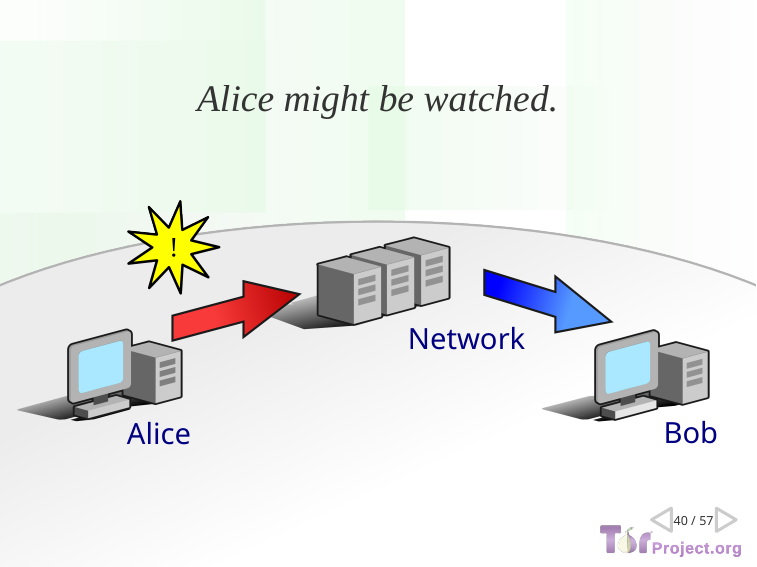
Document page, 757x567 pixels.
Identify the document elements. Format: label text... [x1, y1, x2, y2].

text_box Network [382, 310, 551, 361]
text_box Bob [634, 404, 748, 455]
text_box [651, 508, 672, 532]
text_box <number> / 61 [618, 504, 756, 555]
picture [0, 0, 757, 567]
text_box [716, 508, 737, 532]
text_box Alice might be watched. [0, 70, 756, 127]
text_box Alice [102, 405, 216, 456]
